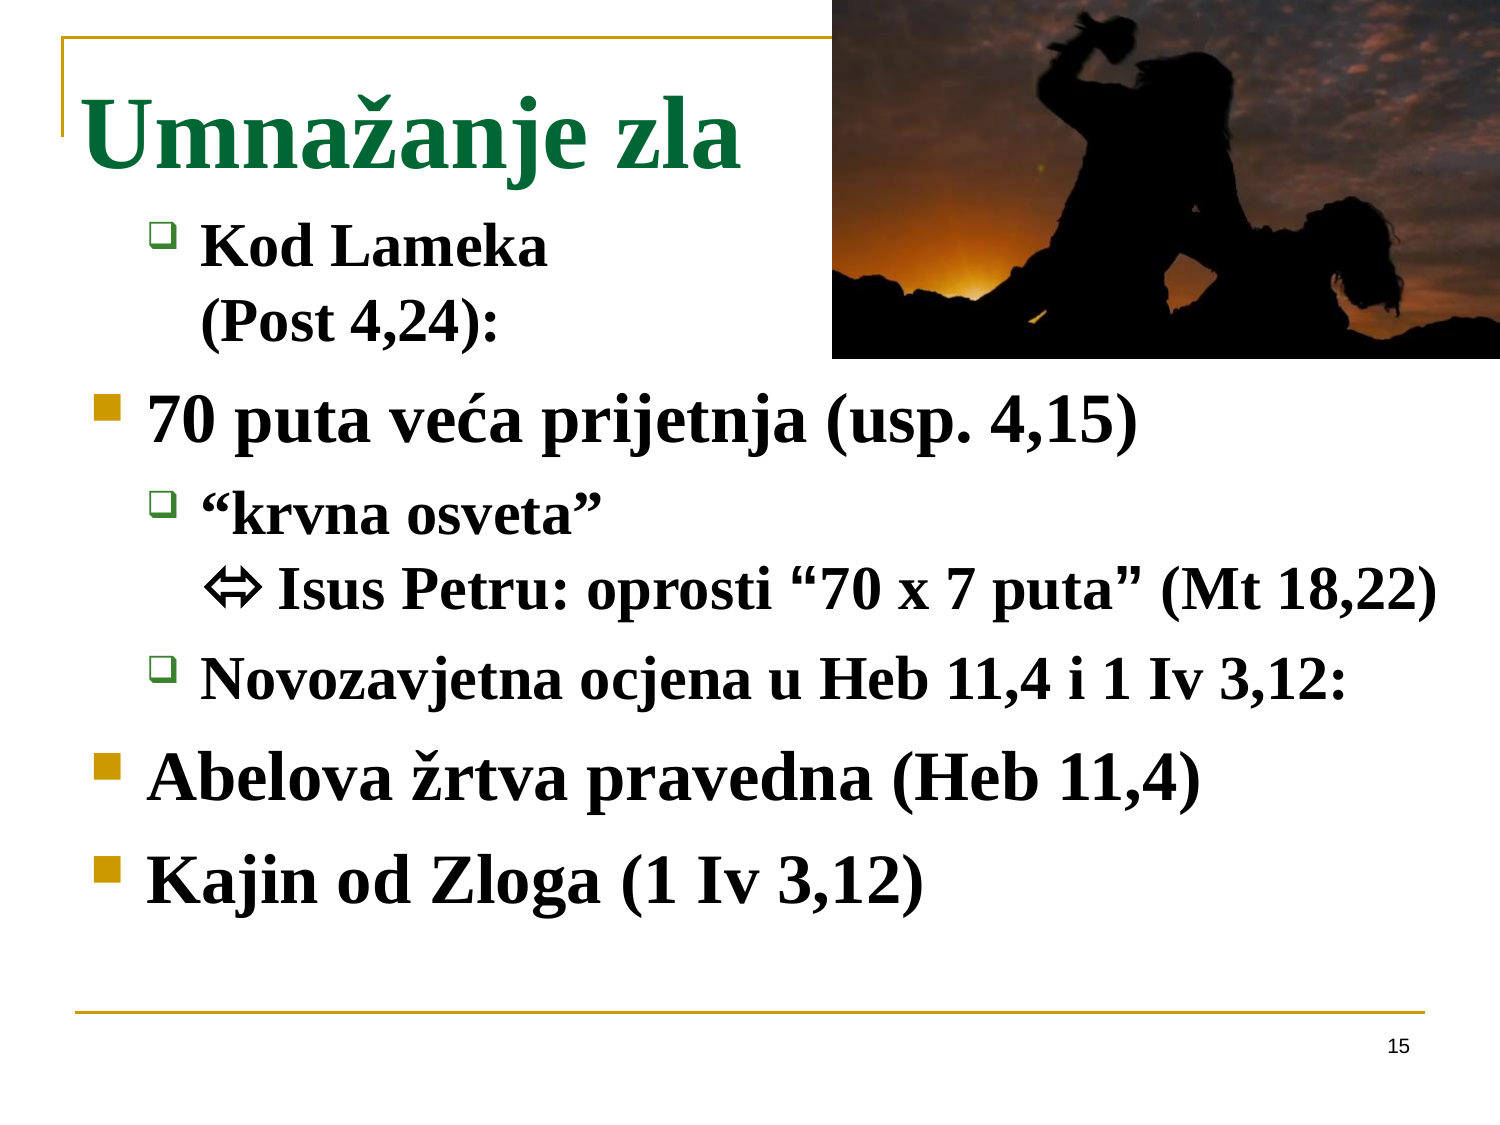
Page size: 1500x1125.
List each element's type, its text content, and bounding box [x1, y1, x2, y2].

title Umnažanje zla [64, 42, 832, 197]
text_box <number> [1112, 1025, 1426, 1101]
picture [832, 0, 1500, 359]
list Kod Lameka (Post 4,24): 70 puta veća prijetnja (usp. 4,15) “krvna osveta”  Isus Petru: oprosti “70 x 7 puta” (Mt 18,22) Novozavjetna ocjena u Heb 11,4 i 1 Iv 3,12: Abelova žrtva pravedna (Heb 11,4) Kajin od Zloga (1 Iv 3,12) [75, 196, 1471, 1006]
